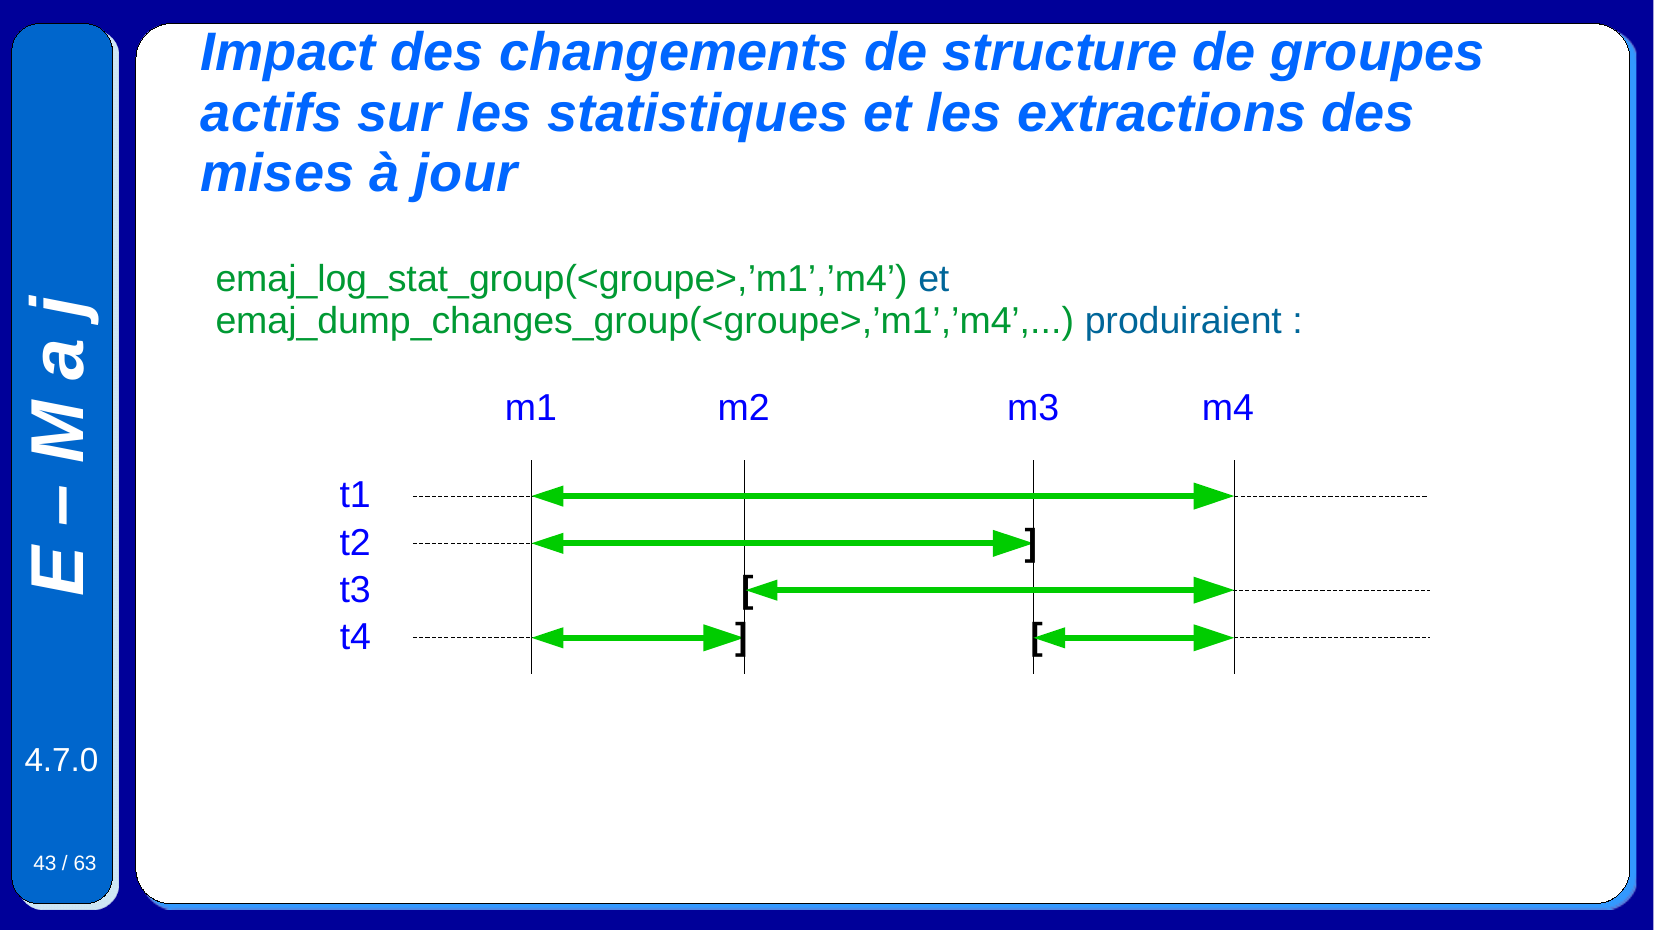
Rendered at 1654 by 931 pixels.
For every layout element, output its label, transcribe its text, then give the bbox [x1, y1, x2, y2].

text_box m4 [1187, 379, 1269, 436]
text_box m2 [702, 379, 785, 436]
text_box t4 [324, 608, 386, 666]
text_box m1 [490, 379, 572, 436]
title Impact des changements de structure de groupes actifs sur les statistiques et les extractions des mises à jour [200, 21, 1575, 204]
text_box emaj_log_stat_group(<groupe>,’m1’,’m4’) et emaj_dump_changes_group(<groupe>,’m1’,’m4’,...) produiraient : [200, 250, 1321, 350]
text_box ] [1009, 513, 1053, 571]
text_box ] [720, 608, 763, 666]
text_box [ [726, 561, 769, 618]
text_box m3 [992, 379, 1074, 436]
text_box t2 [324, 513, 386, 561]
text_box [ [1015, 608, 1058, 666]
text_box t3 [324, 561, 386, 608]
text_box t1 [324, 466, 386, 513]
